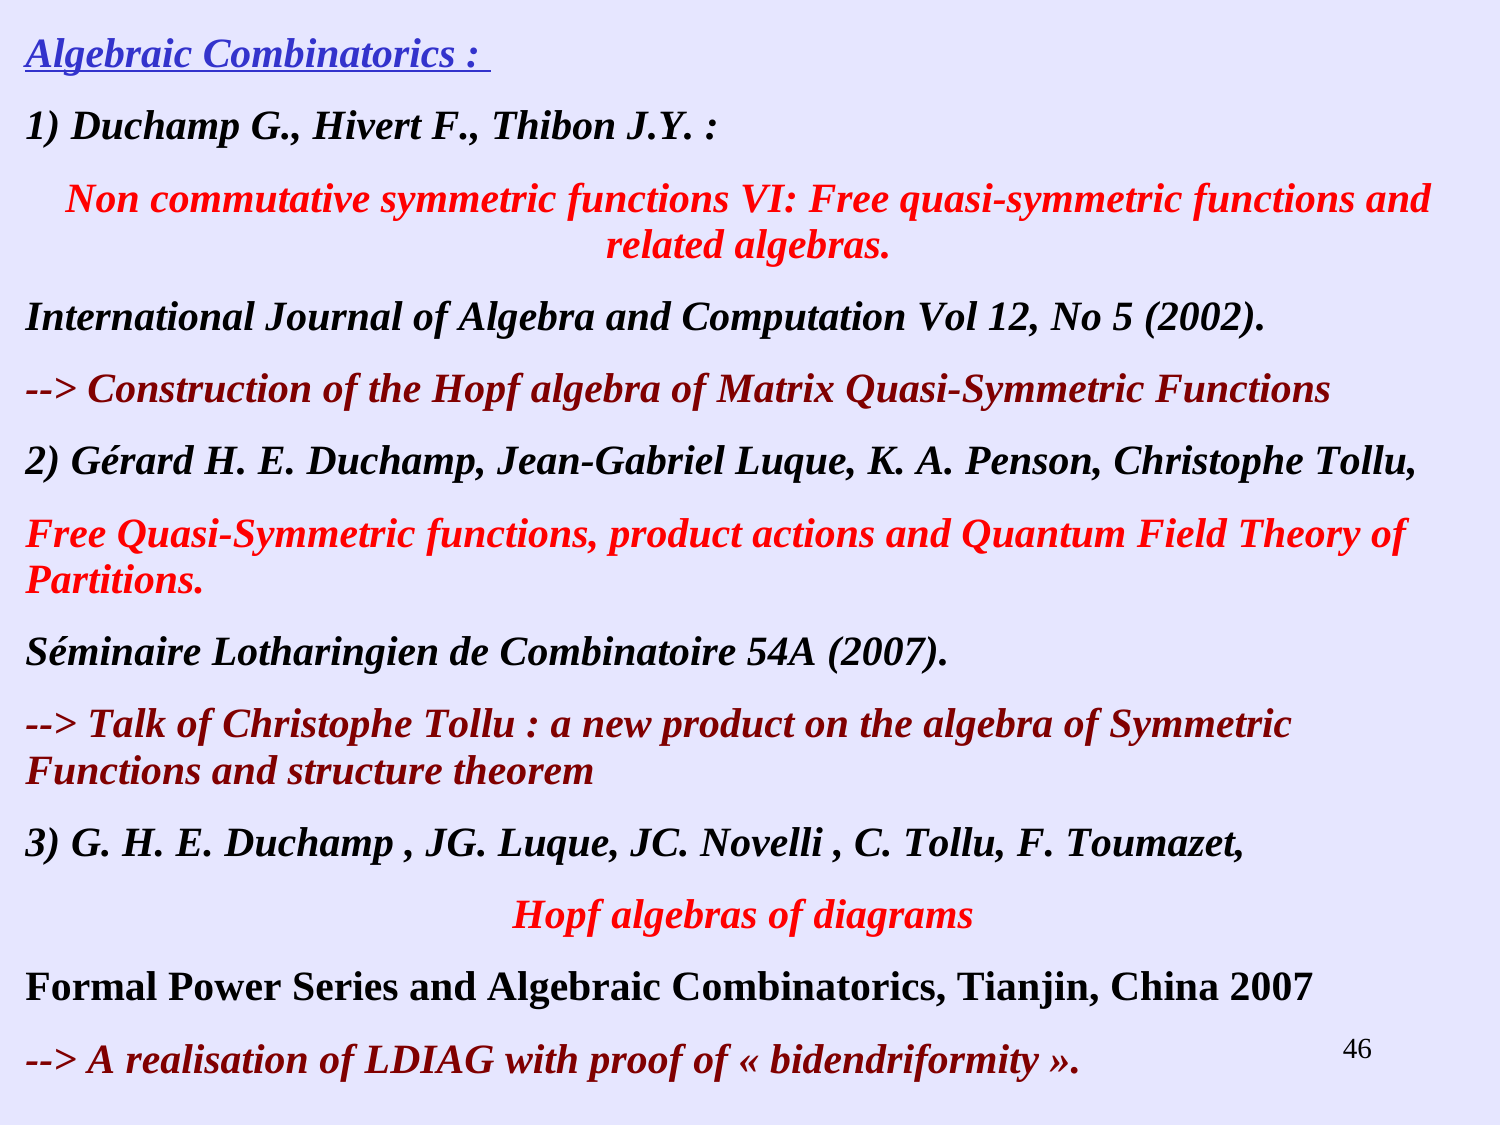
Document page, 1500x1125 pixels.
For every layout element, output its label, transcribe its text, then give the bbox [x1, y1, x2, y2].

text_box Algebraic Combinatorics : 1) Duchamp G., Hivert F., Thibon J.Y. : Non commutative symmetric functions VI: Free quasi-symmetric functions and related algebras. International Journal of Algebra and Computation Vol 12, No 5 (2002). --> Construction of the Hopf algebra of Matrix Quasi-Symmetric Functions 2) Gérard H. E. Duchamp, Jean-Gabriel Luque, K. A. Penson, Christophe Tollu, Free Quasi-Symmetric functions, product actions and Quantum Field Theory of Partitions. Séminaire Lotharingien de Combinatoire 54A (2007). --> Talk of Christophe Tollu : a new product on the algebra of Symmetric Functions and structure theorem 3) G. H. E. Duchamp , J­G. Luque, J­C. Novelli , C. Tollu, F. Toumazet, Hopf algebras of diagrams Formal Power Series and Algebraic Combinatorics, Tianjin, China 2007 --> A realisation of LDIAG with proof of « bidendriformity ». [10, 22, 1487, 1099]
